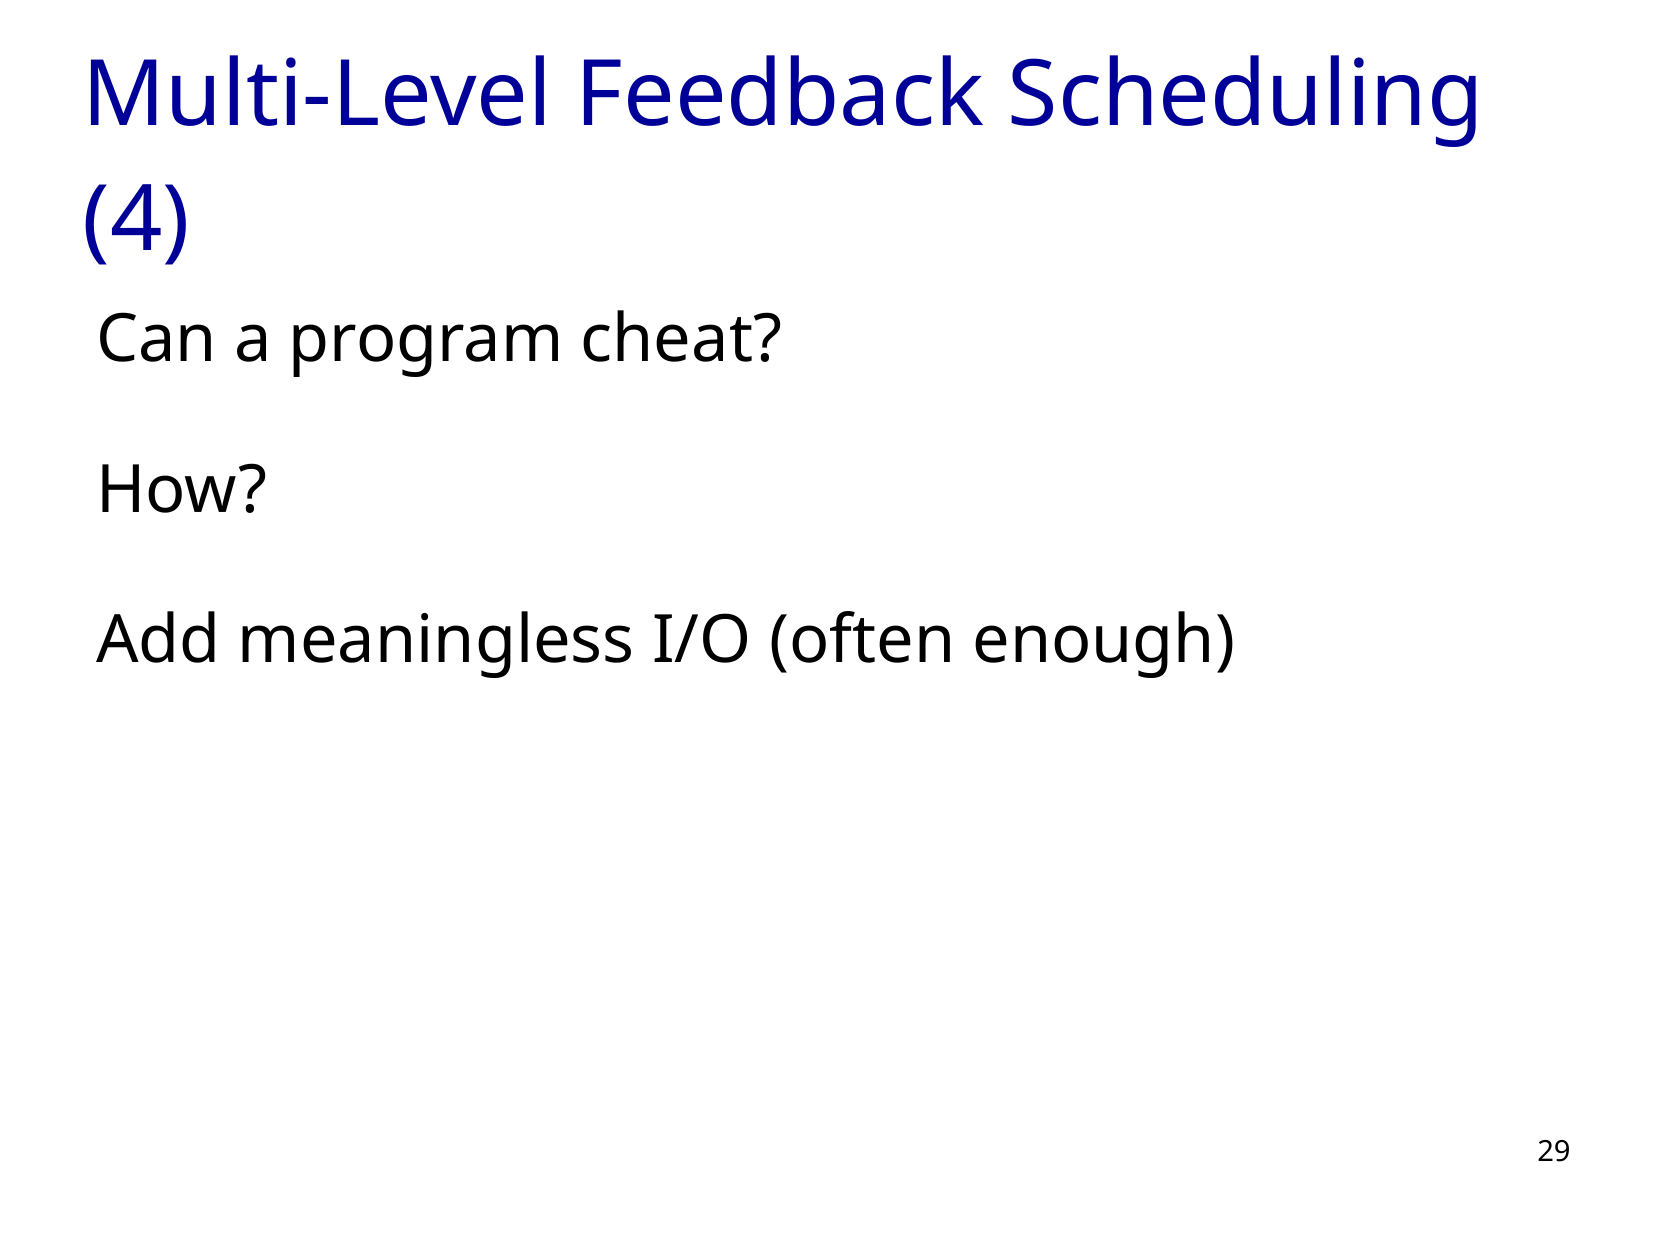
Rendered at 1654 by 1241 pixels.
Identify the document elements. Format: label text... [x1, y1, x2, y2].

title Multi-Level Feedback Scheduling (4) [82, 49, 1571, 257]
list Can a program cheat? How? Add meaningless I/O (often enough) [60, 290, 1571, 1096]
